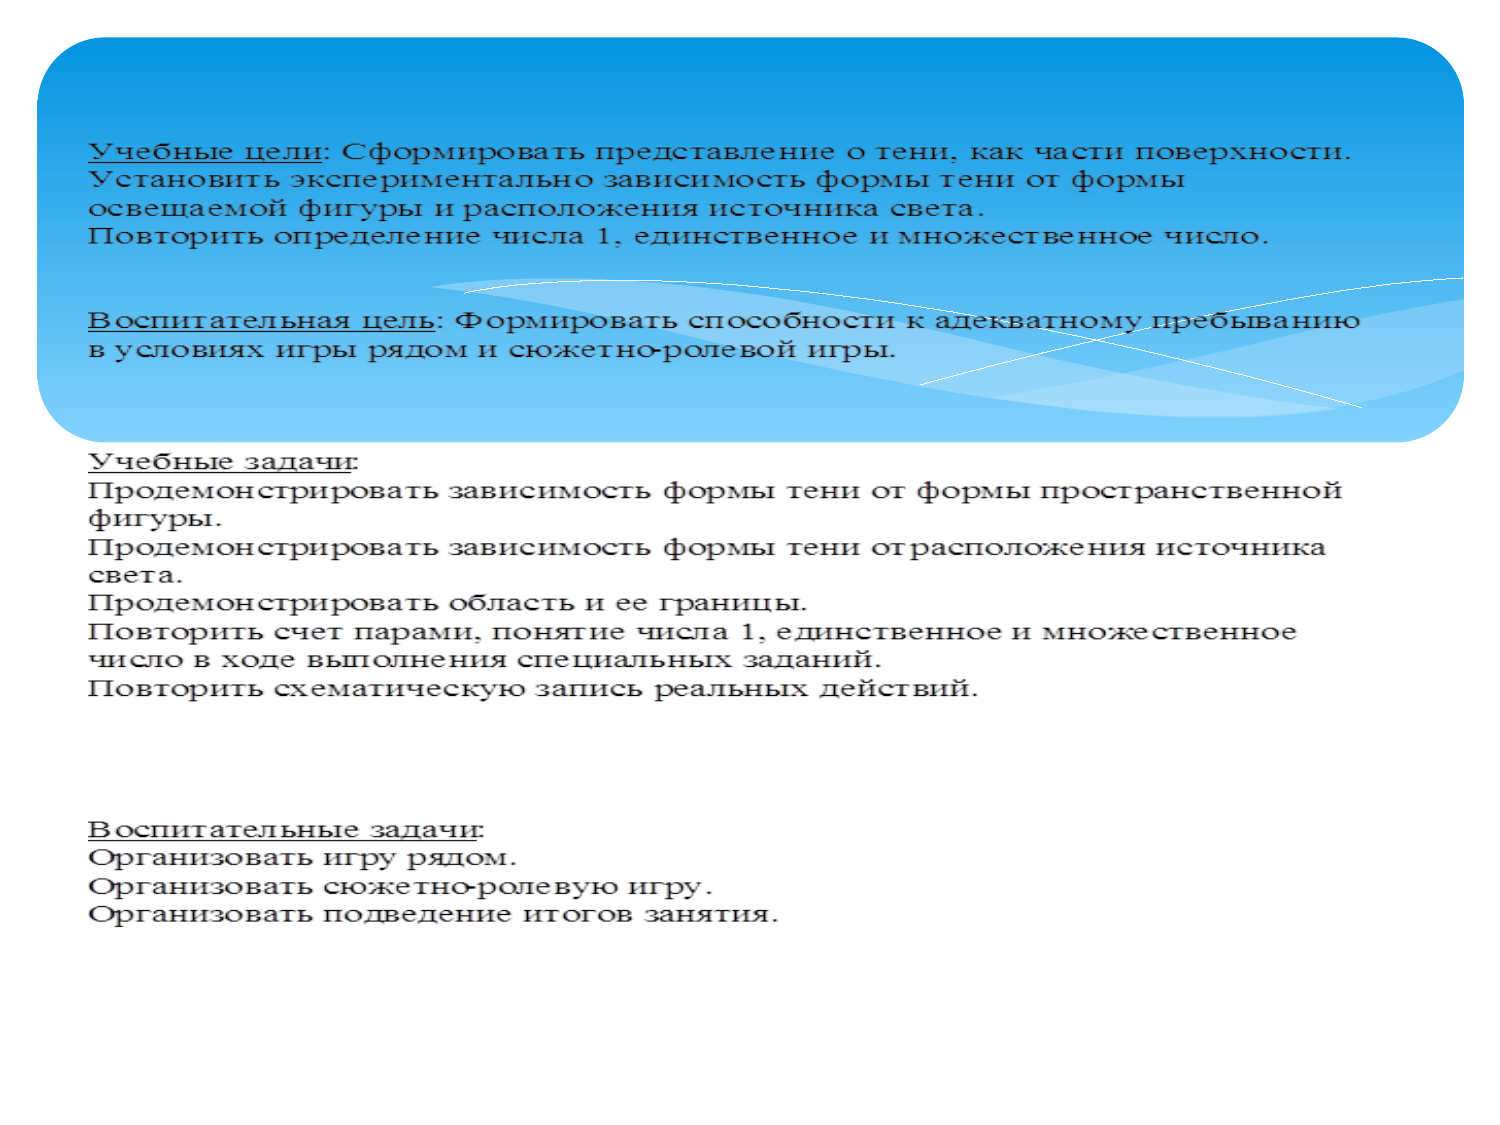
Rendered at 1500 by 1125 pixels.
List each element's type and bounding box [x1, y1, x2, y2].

picture [88, 137, 1376, 976]
